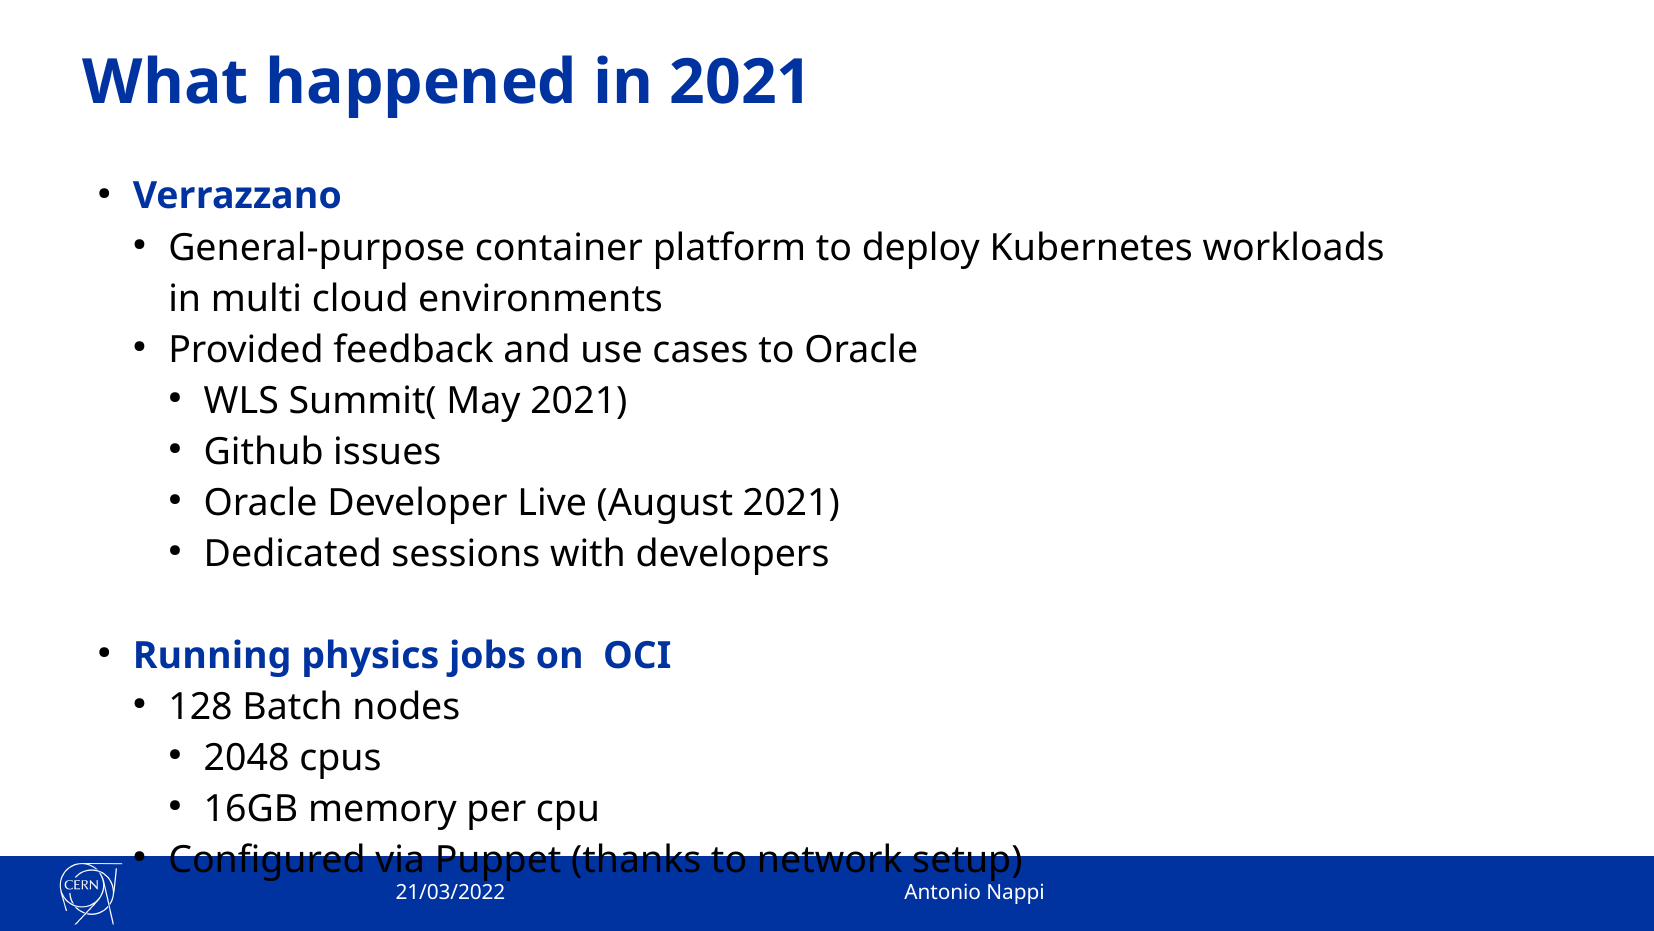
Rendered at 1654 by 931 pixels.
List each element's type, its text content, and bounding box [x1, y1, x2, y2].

picture [56, 859, 127, 928]
title What happened in 2021 [82, 37, 1571, 193]
text_box Verrazzano General-purpose container platform to deploy Kubernetes workloads in multi cloud environments Provided feedback and use cases to Oracle WLS Summit( May 2021) Github issues Oracle Developer Live (August 2021) Dedicated sessions with developers Running physics jobs on OCI 128 Batch nodes 2048 cpus 16GB memory per cpu Configured via Puppet (thanks to network setup) [82, 161, 1418, 839]
